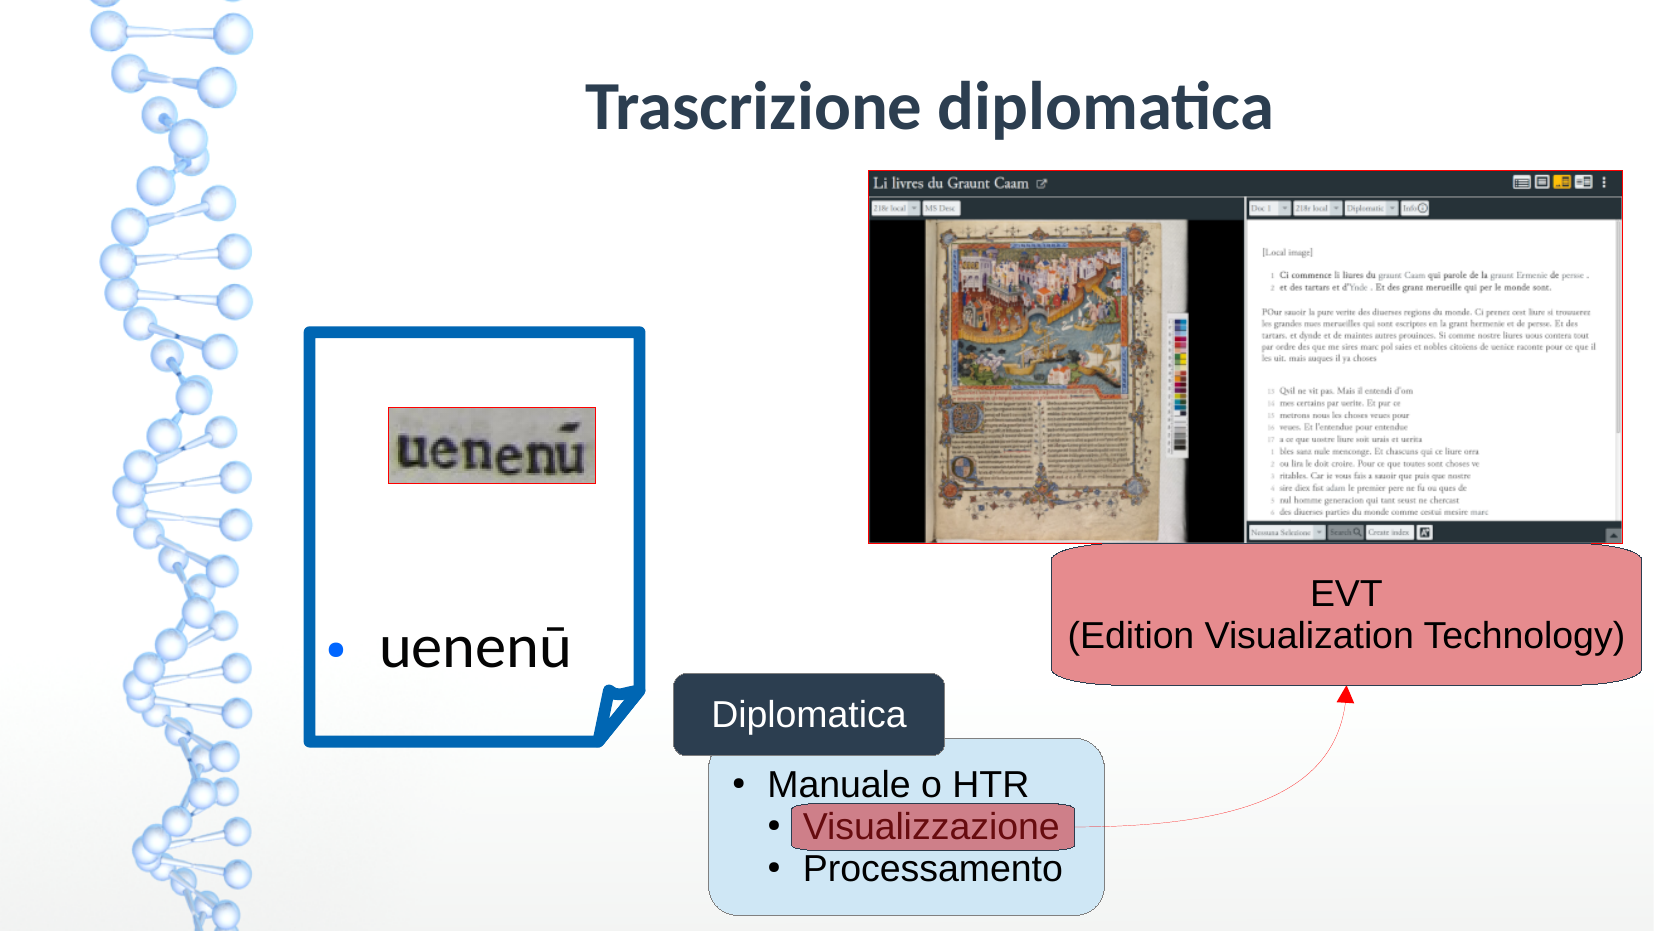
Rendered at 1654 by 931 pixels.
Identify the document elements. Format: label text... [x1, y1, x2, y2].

picture [0, 0, 1654, 931]
text_box Diplomatica [673, 673, 945, 756]
list uenenū [316, 620, 628, 703]
text_box EVT (Edition Visualization Technology) [1051, 543, 1642, 686]
title Trascrizione diplomatica [265, 35, 1595, 189]
text_box [791, 803, 1075, 851]
text_box Manuale o HTR Visualizzazione Processamento [708, 738, 1105, 916]
